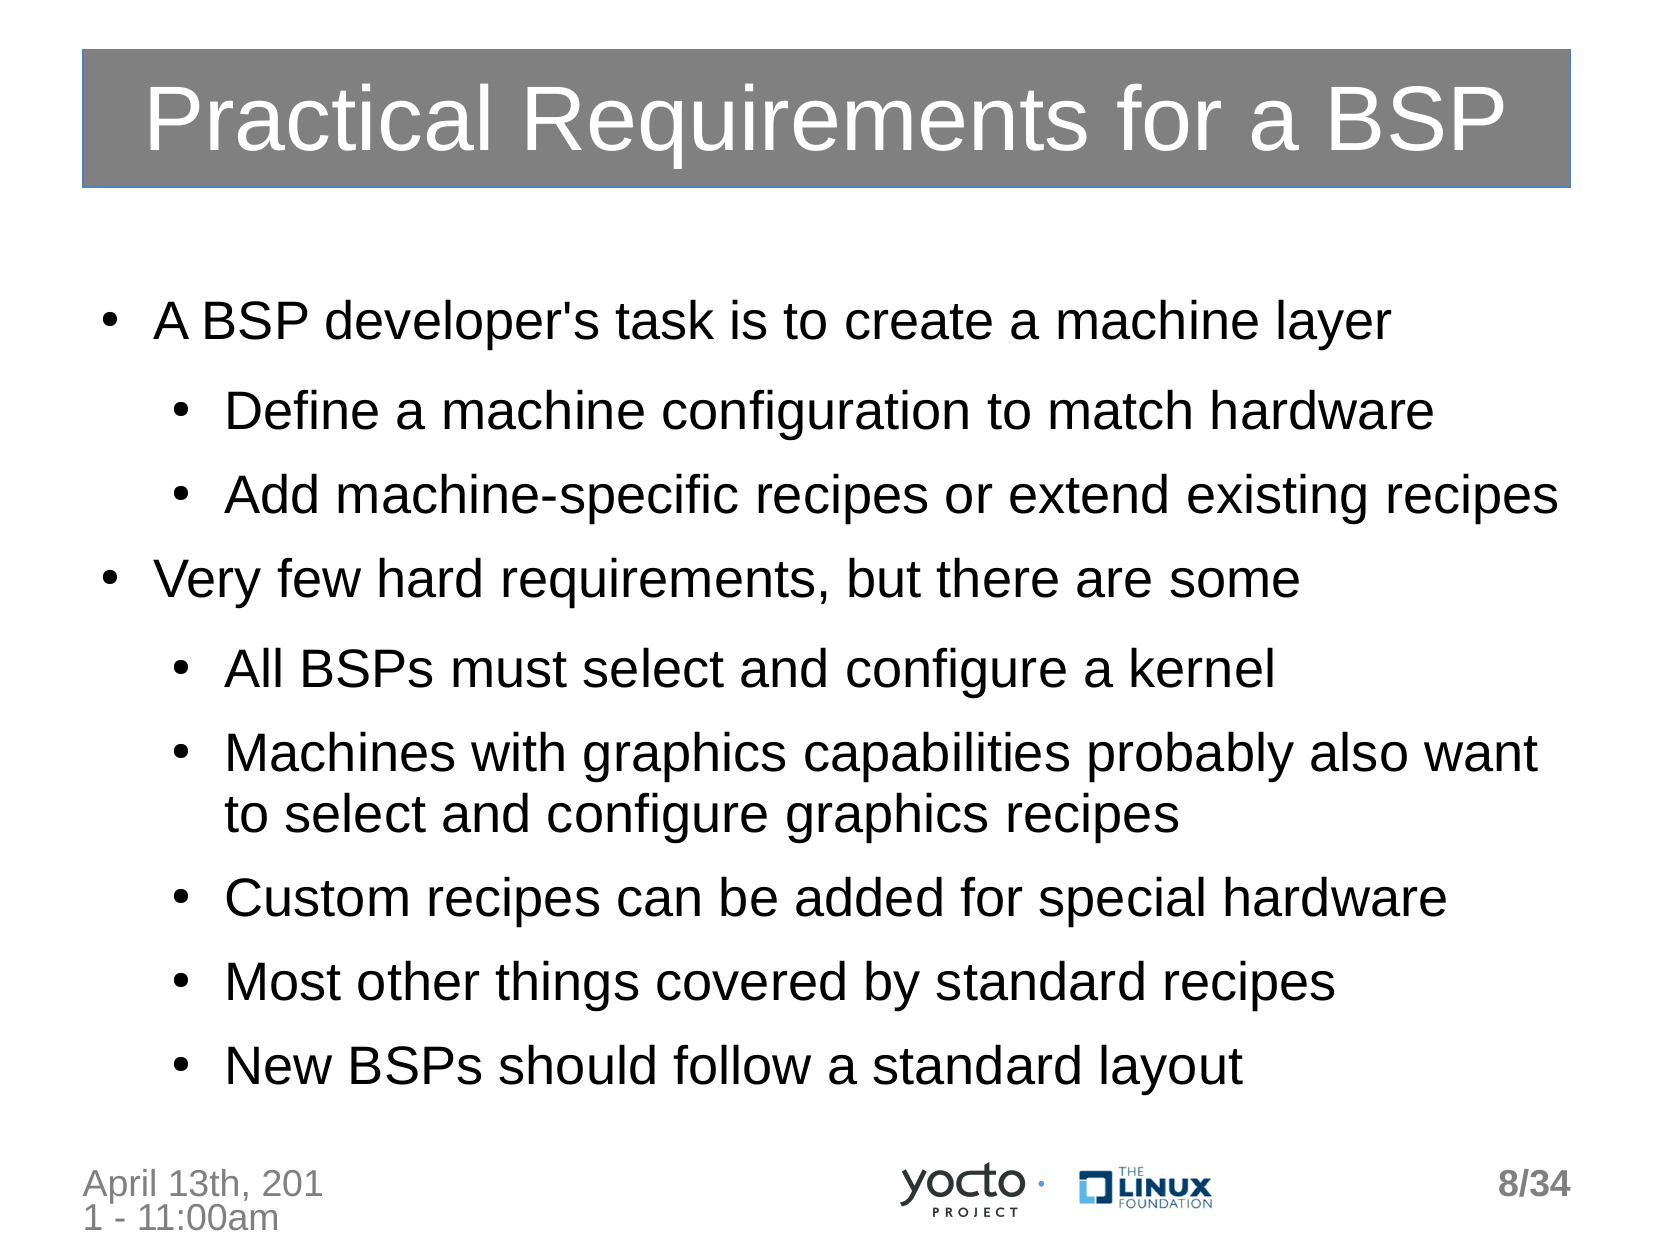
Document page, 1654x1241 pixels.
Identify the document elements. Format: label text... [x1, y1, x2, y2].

title Practical Requirements for a BSP [82, 49, 1571, 188]
list A BSP developer's task is to create a machine layer Define a machine configuration to match hardware Add machine-specific recipes or extend existing recipes Very few hard requirements, but there are some All BSPs must select and configure a kernel Machines with graphics capabilities probably also want to select and configure graphics recipes Custom recipes can be added for special hardware Most other things covered by standard recipes New BSPs should follow a standard layout [82, 290, 1571, 1094]
picture [1075, 1162, 1215, 1211]
picture [900, 1162, 1044, 1217]
